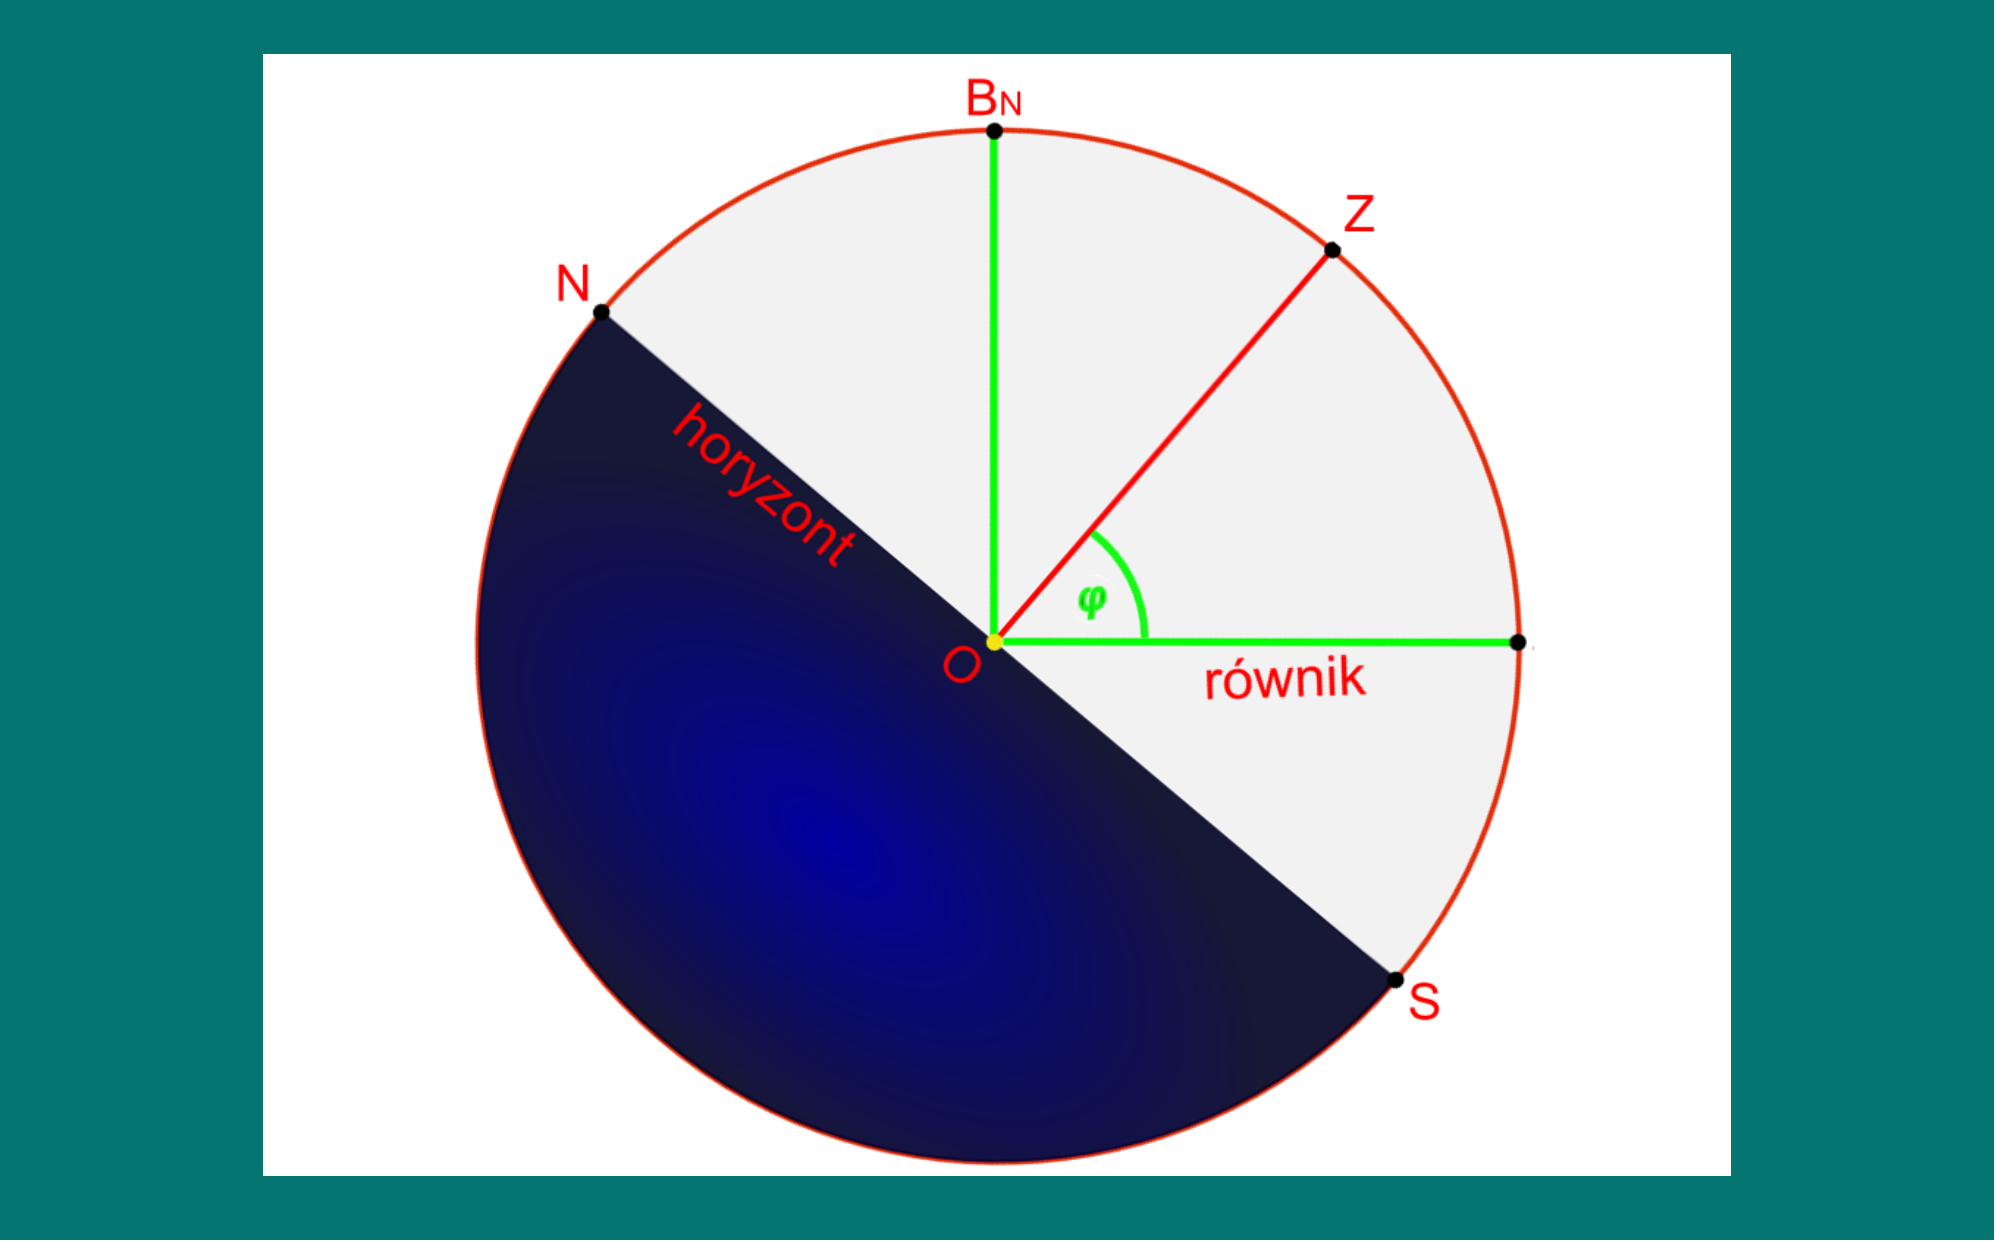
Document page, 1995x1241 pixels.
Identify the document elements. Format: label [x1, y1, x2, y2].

picture [263, 54, 1731, 1176]
